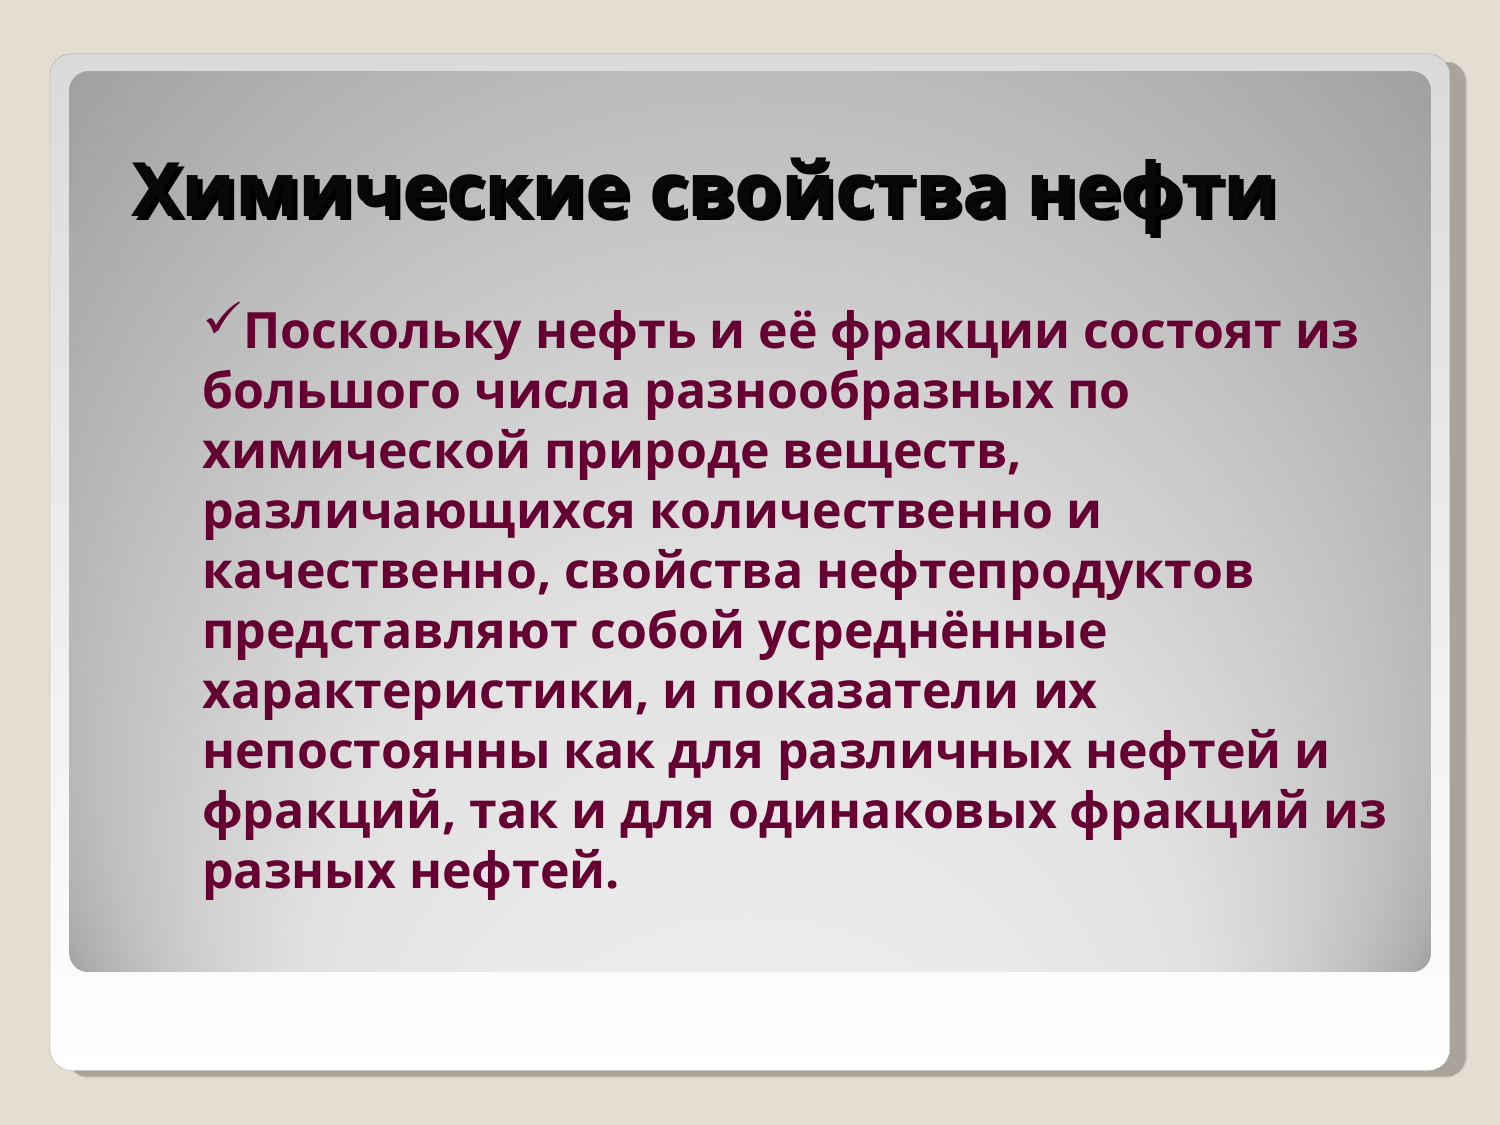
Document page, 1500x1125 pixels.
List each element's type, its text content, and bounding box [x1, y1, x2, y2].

picture [69, 71, 1431, 972]
list [64, 243, 1415, 975]
text_box Поскольку нефть и её фракции состоят из большого числа разнообразных по химической природе веществ, различающихся количественно и качественно, свойства нефтепродуктов представляют собой усреднённые характеристики, и показатели их непостоянны как для различных нефтей и фракций, так и для одинаковых фракций из разных нефтей. [187, 291, 1407, 967]
title Химические свойства нефти [117, 23, 1470, 239]
